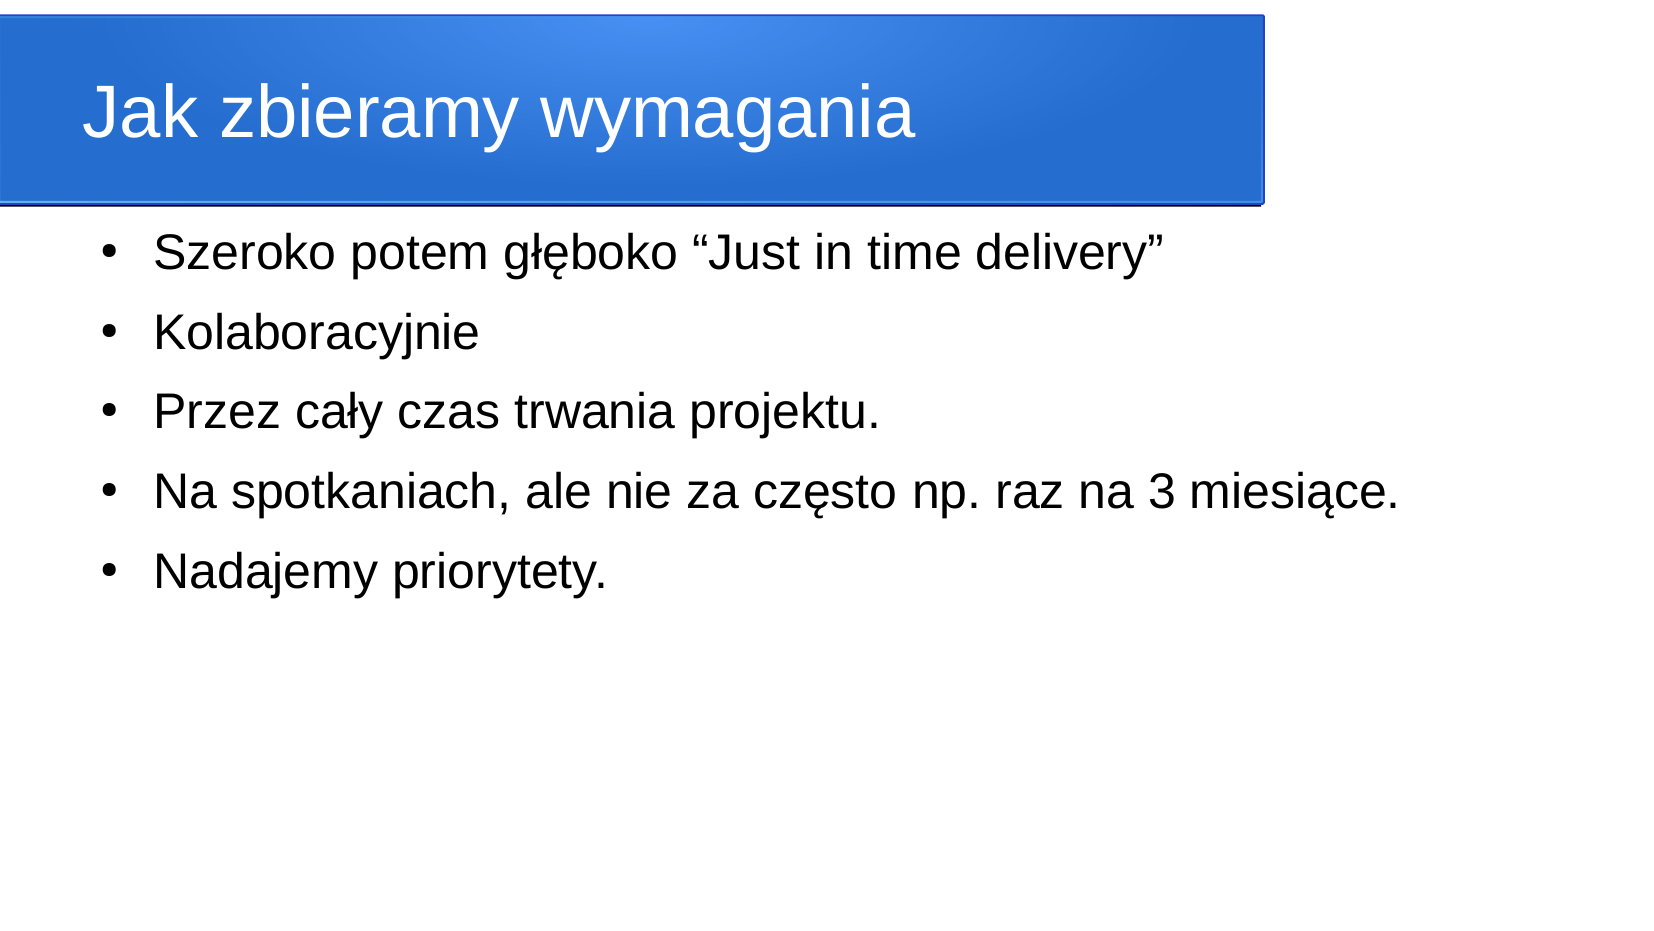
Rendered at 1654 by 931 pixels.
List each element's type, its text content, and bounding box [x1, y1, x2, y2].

list Szeroko potem głęboko “Just in time delivery” Kolaboracyjnie Przez cały czas trwania projektu. Na spotkaniach, ale nie za często np. raz na 3 miesiące. Nadajemy priorytety. [82, 224, 1406, 764]
title Jak zbieramy wymagania [82, 35, 1235, 189]
